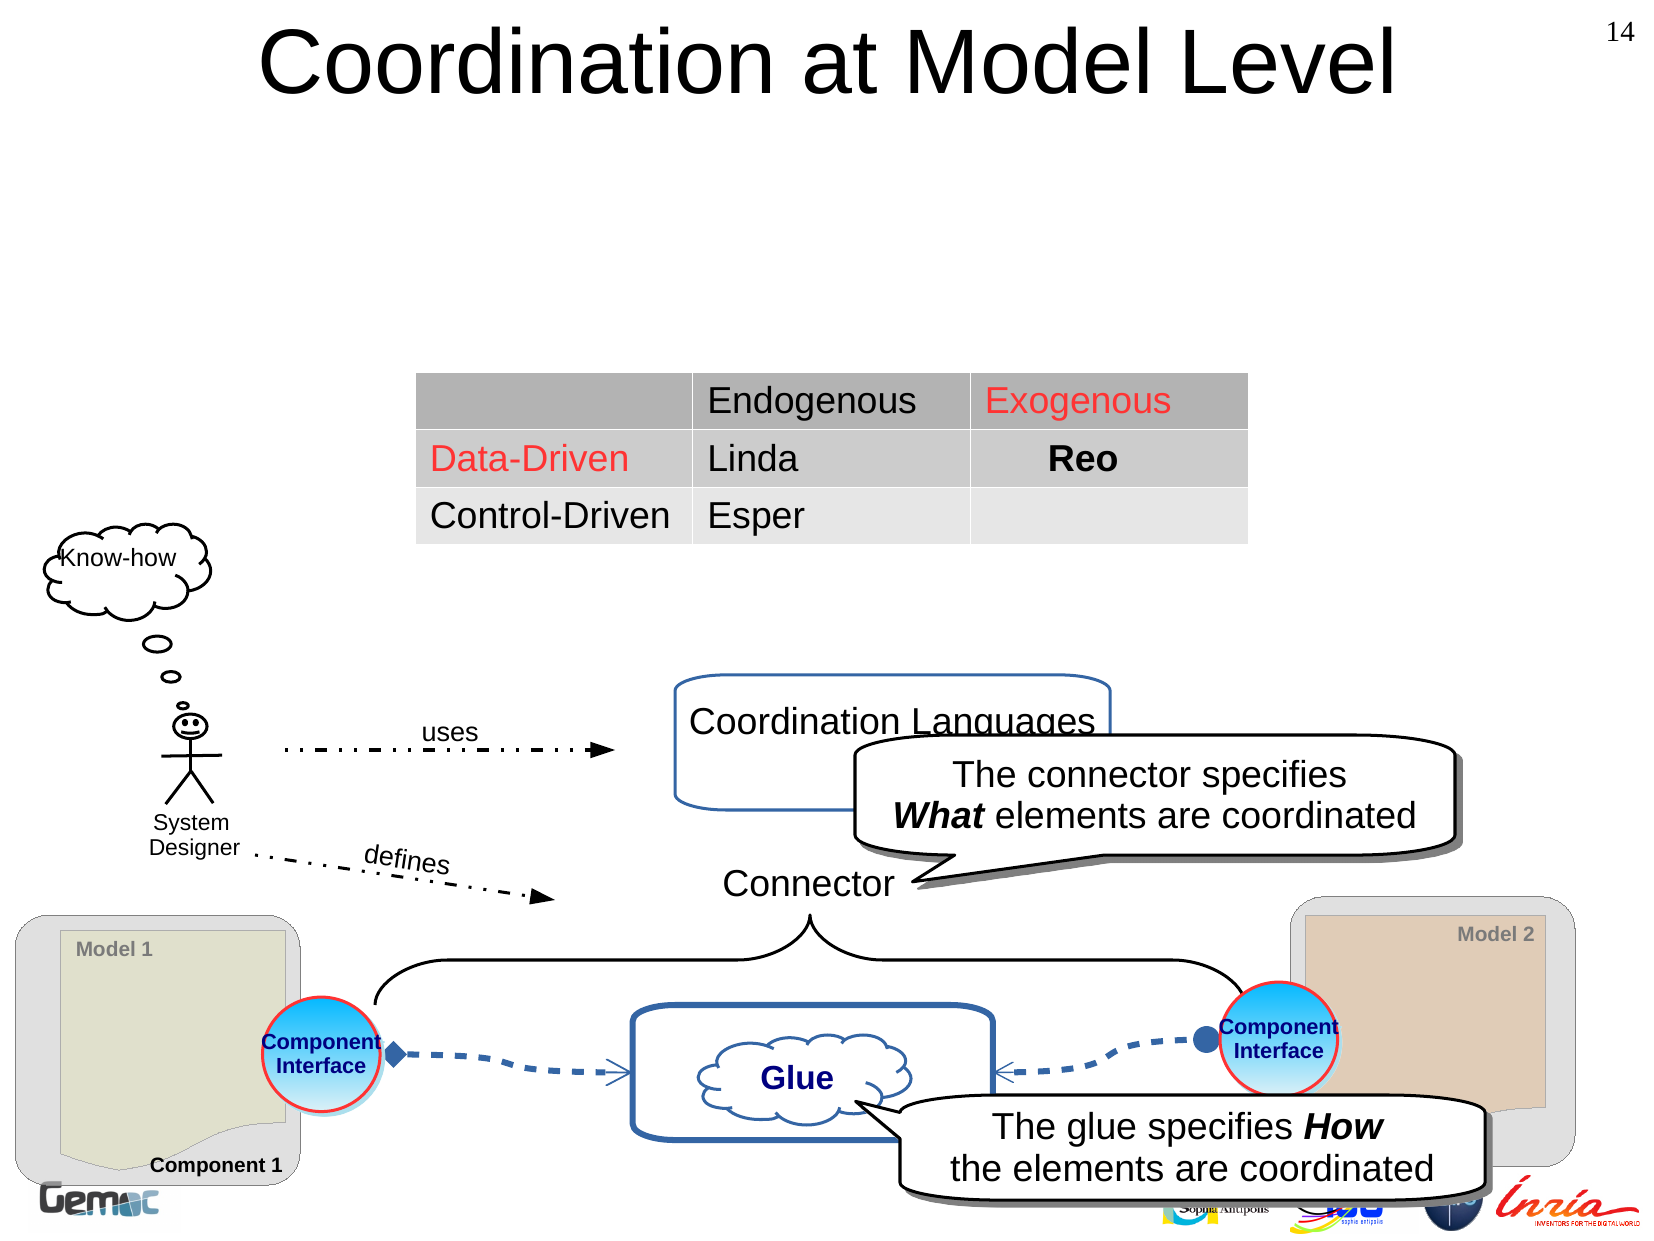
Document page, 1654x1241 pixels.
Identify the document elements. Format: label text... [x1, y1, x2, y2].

text_box Know-how [44, 524, 211, 621]
text_box Model 2 [1573, 915, 1579, 977]
text_box [173, 714, 208, 739]
table_cell Reo [971, 430, 1248, 487]
table_header [416, 373, 692, 429]
text_box Know-how [161, 671, 181, 683]
text_box Coordination Languages [675, 674, 1111, 811]
text_box System Designer [92, 774, 297, 870]
picture [1137, 1167, 1647, 1241]
text_box [632, 1005, 993, 1141]
table_cell Esper [693, 488, 970, 544]
text_box Connector [707, 855, 918, 912]
text_box Component Interface [262, 997, 381, 1112]
text_box Know-how [143, 636, 172, 653]
table_cell [971, 488, 1248, 544]
text_box Component Interface [1220, 982, 1338, 1095]
text_box The glue specifies How the elements are coordinated [855, 1095, 1486, 1201]
table_header Endogenous [693, 373, 970, 429]
title Coordination at Model Level [84, 0, 1573, 166]
text_box The connector specifies What elements are coordinated [855, 735, 1456, 882]
text_box Glue [698, 1035, 912, 1126]
text_box [15, 915, 301, 1186]
table_cell Control-Driven [416, 488, 692, 544]
table_header Exogenous [971, 373, 1248, 429]
table_cell Data-Driven [416, 430, 692, 487]
table_cell Linda [693, 430, 970, 487]
text_box Component 1 [135, 1146, 301, 1209]
text_box [1290, 896, 1576, 1167]
